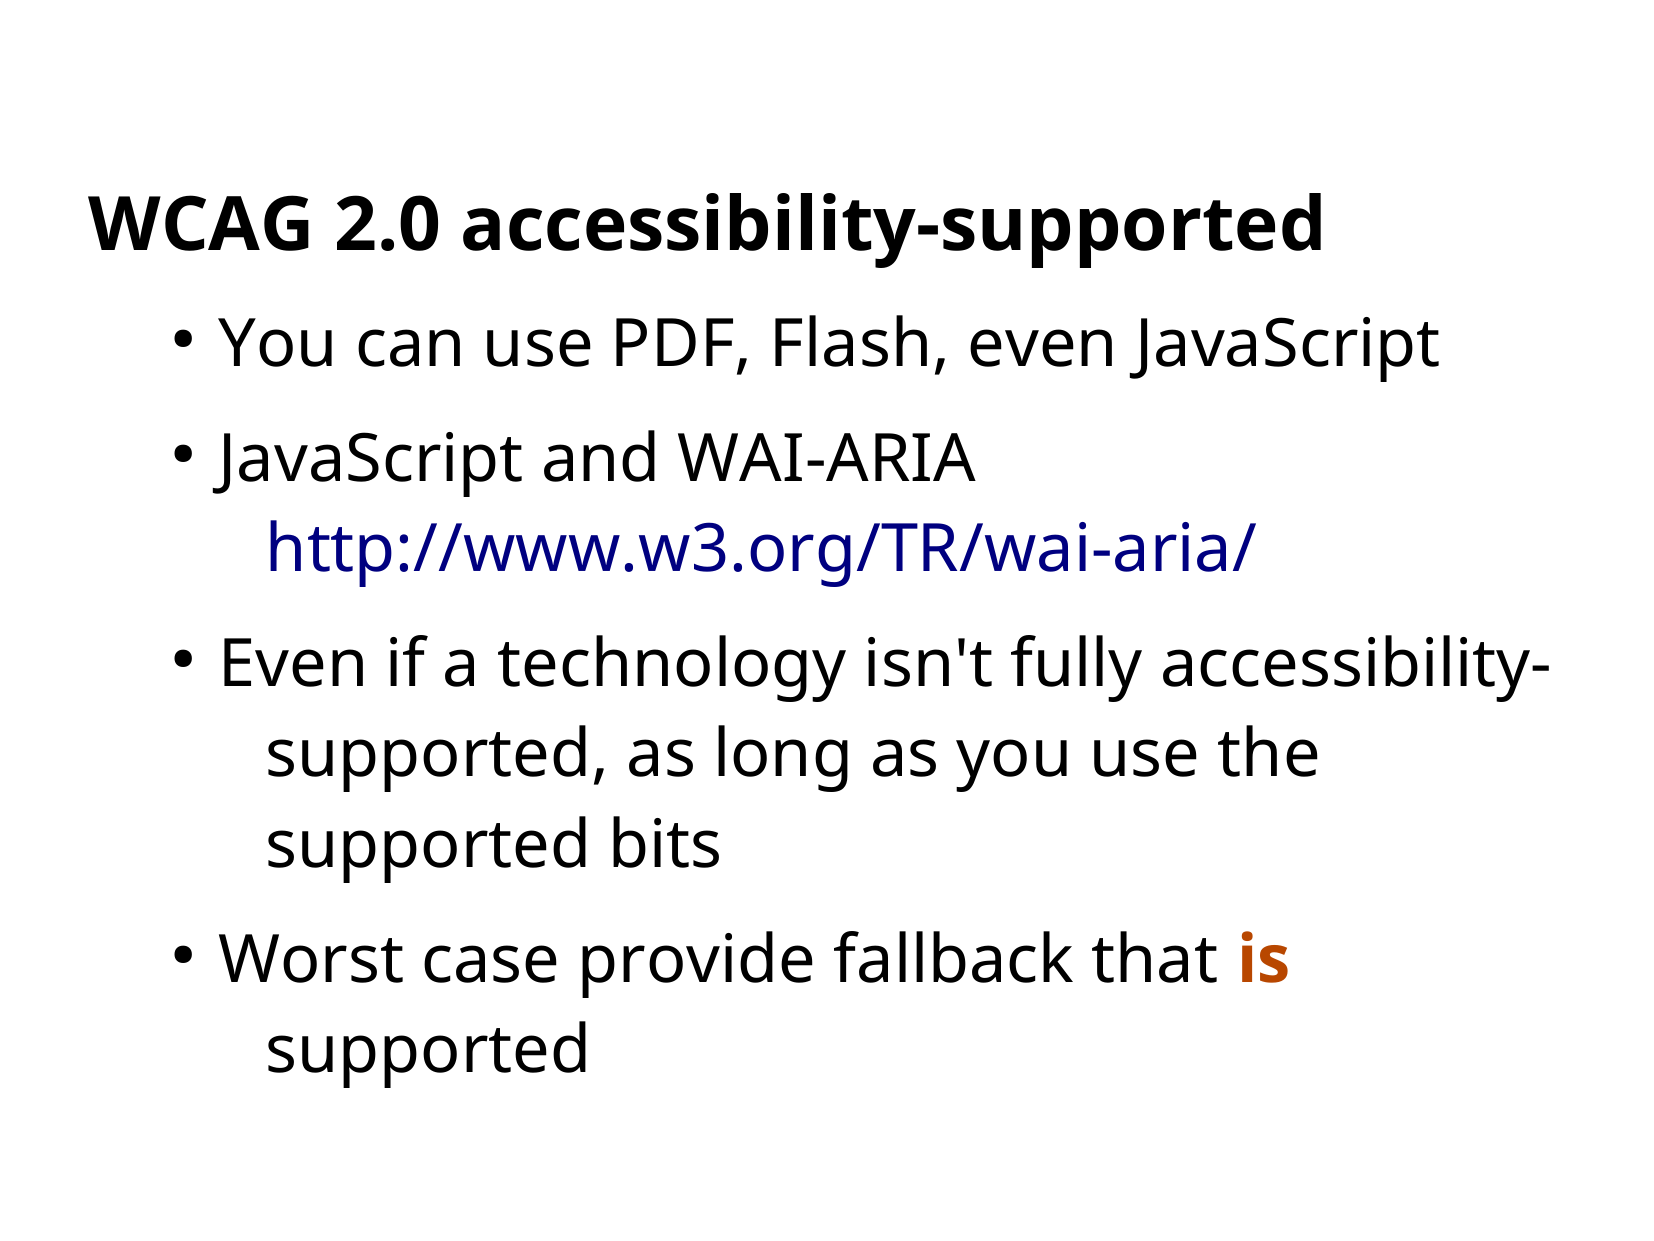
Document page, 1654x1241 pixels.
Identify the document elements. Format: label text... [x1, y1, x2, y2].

title WCAG 2.0 accessibility-supported [88, 176, 1565, 267]
list You can use PDF, Flash, even JavaScript JavaScript and WAI-ARIA http://www.w3.org/TR/wai-aria/ Even if a technology isn't fully accessibility-supported, as long as you use the supported bits Worst case provide fallback that is supported [88, 295, 1565, 1137]
